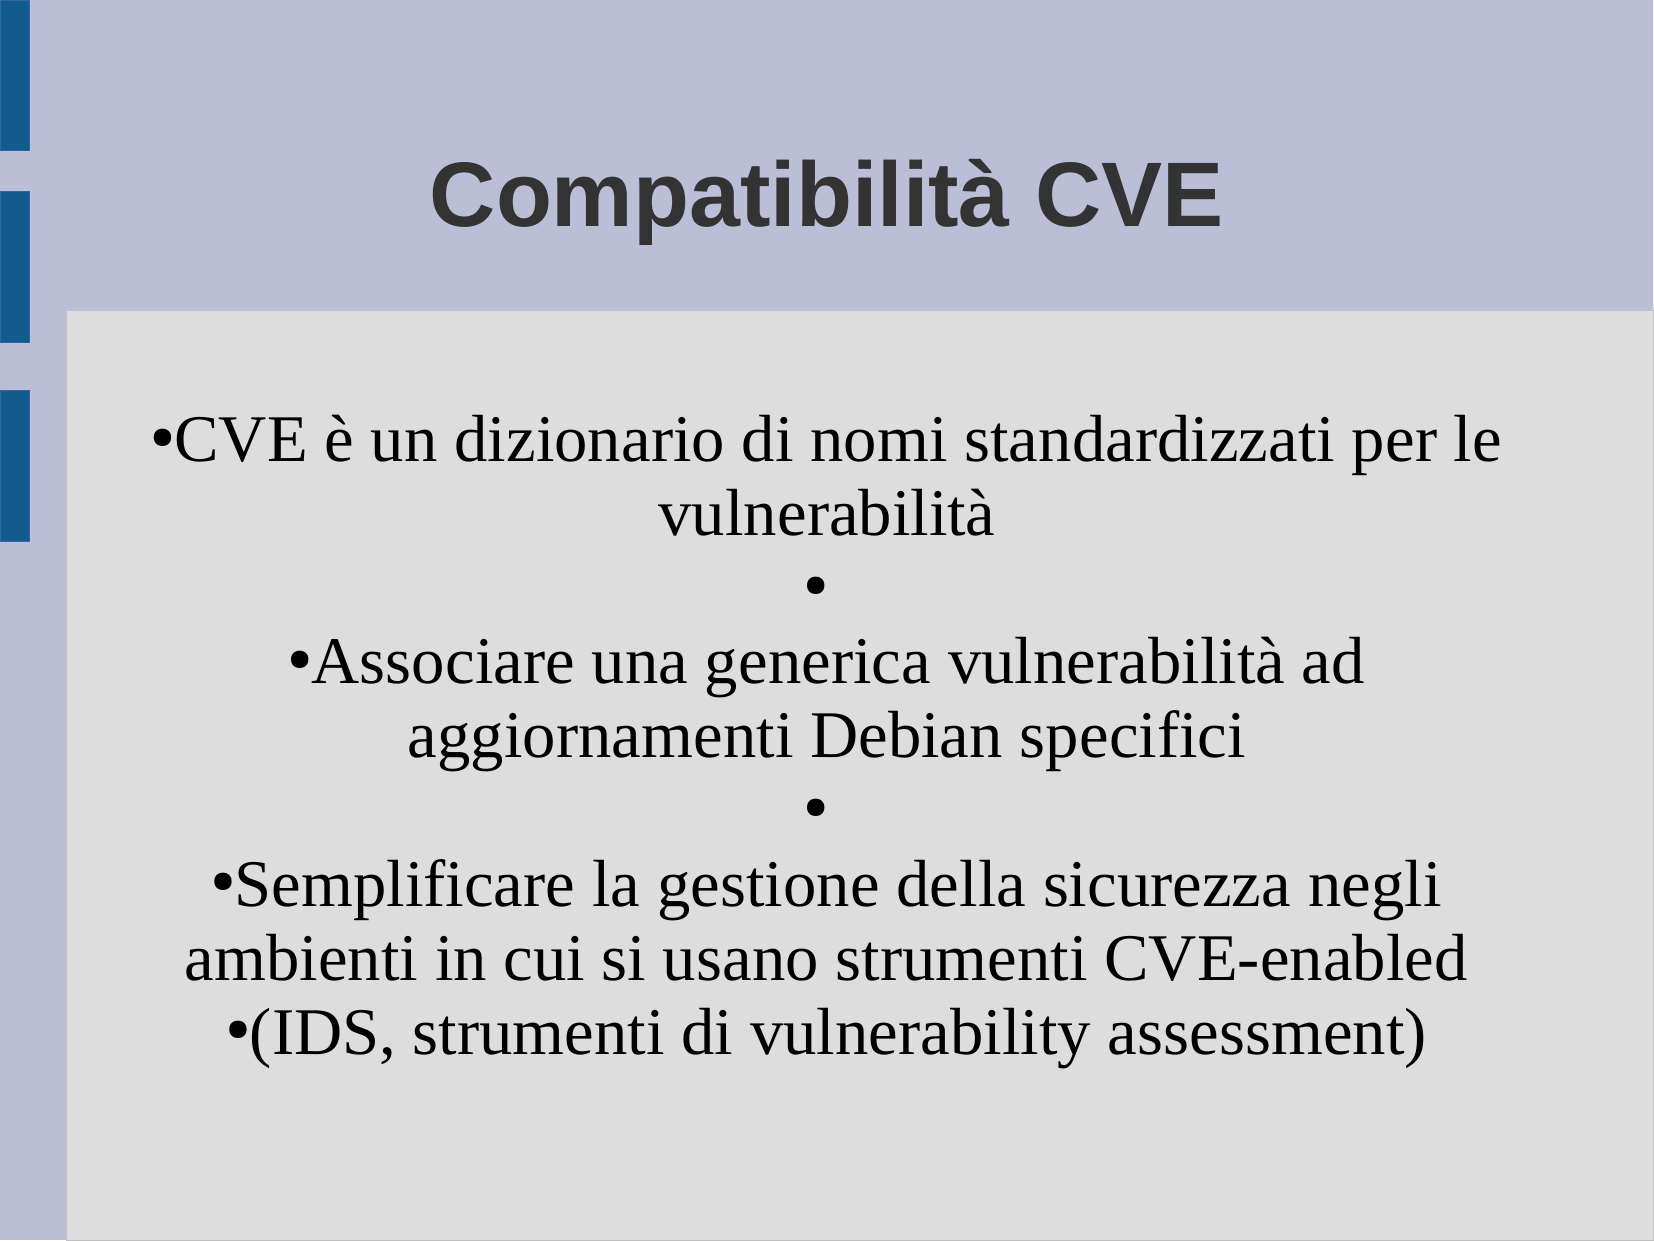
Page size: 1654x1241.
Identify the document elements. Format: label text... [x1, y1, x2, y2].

title Compatibilità CVE [121, 91, 1534, 299]
subtitle CVE è un dizionario di nomi standardizzati per le vulnerabilità Associare una generica vulnerabilità ad aggiornamenti Debian specifici Semplificare la gestione della sicurezza negli ambienti in cui si usano strumenti CVE-enabled (IDS, strumenti di vulnerability assessment) [121, 344, 1534, 1127]
